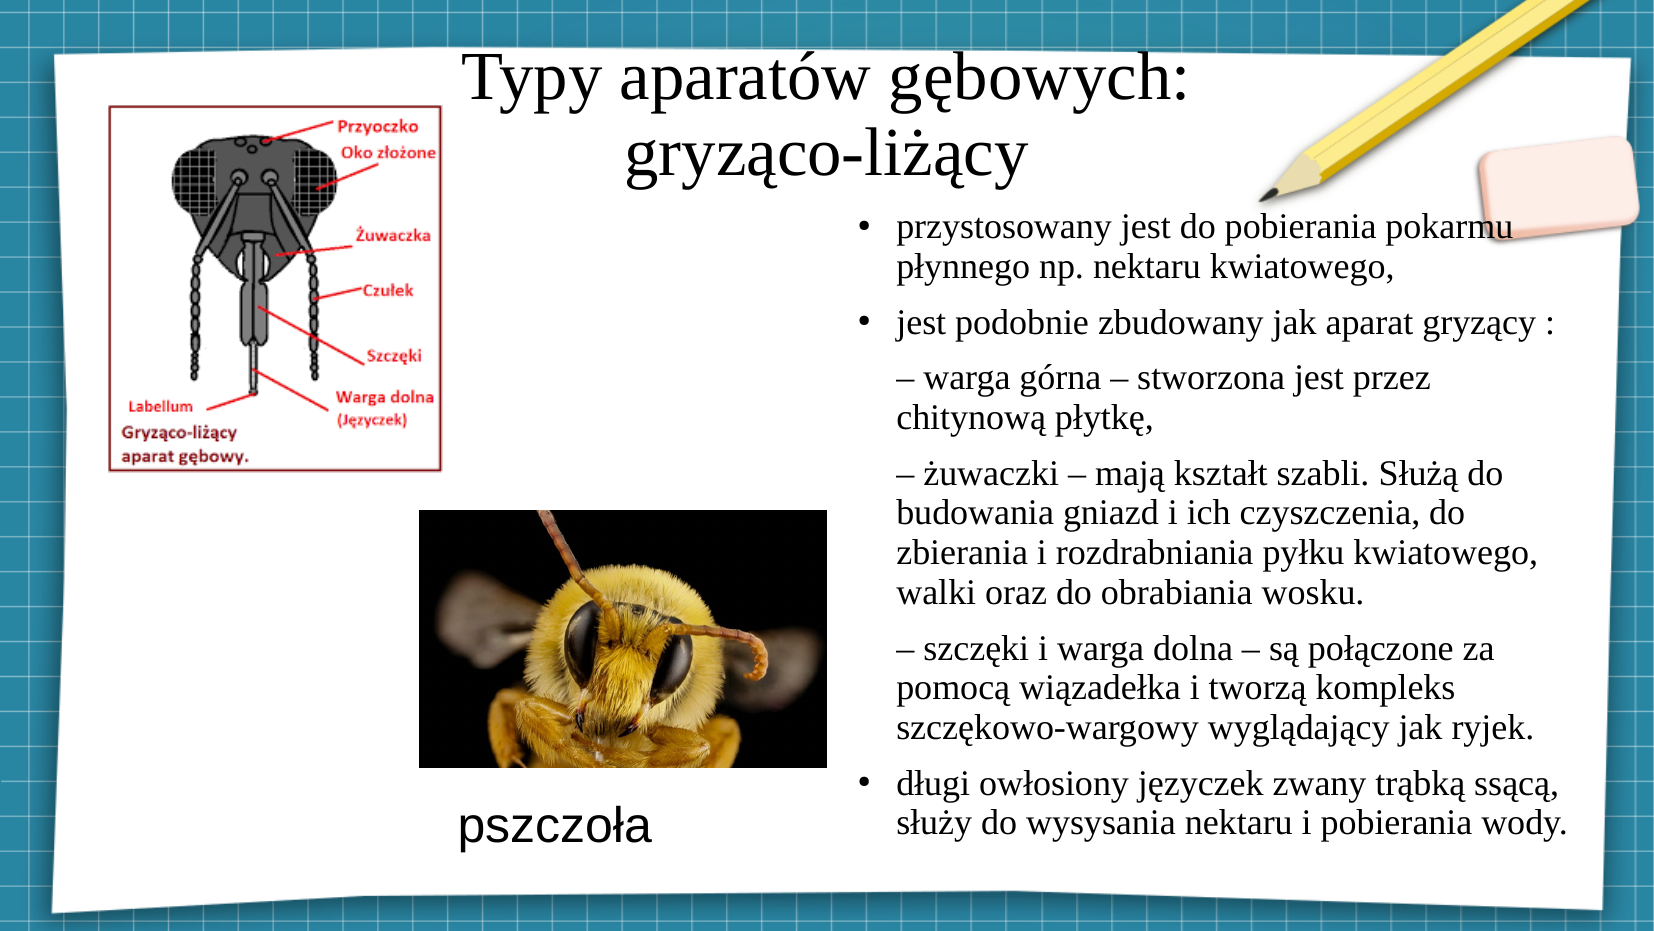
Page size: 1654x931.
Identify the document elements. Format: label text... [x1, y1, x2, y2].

list przystosowany jest do pobierania pokarmu płynnego np. nektaru kwiatowego, jest podobnie zbudowany jak aparat gryzący : – warga górna – stworzona jest przez chitynową płytkę, – żuwaczki – mają kształt szabli. Służą do budowania gniazd i ich czyszczenia, do zbierania i rozdrabniania pyłku kwiatowego, walki oraz do obrabiania wosku. – szczęki i warga dolna – są połączone za pomocą wiązadełka i tworzą kompleks szczękowo-wargowy wyglądający jak ryjek. długi owłosiony języczek zwany trąbką ssącą, służy do wysysania nektaru i pobierania wody. [845, 206, 1572, 857]
list pszczoła [218, 797, 945, 857]
title Typy aparatów gębowych: gryząco-liżący [82, 37, 1571, 193]
picture [0, 0, 1654, 931]
